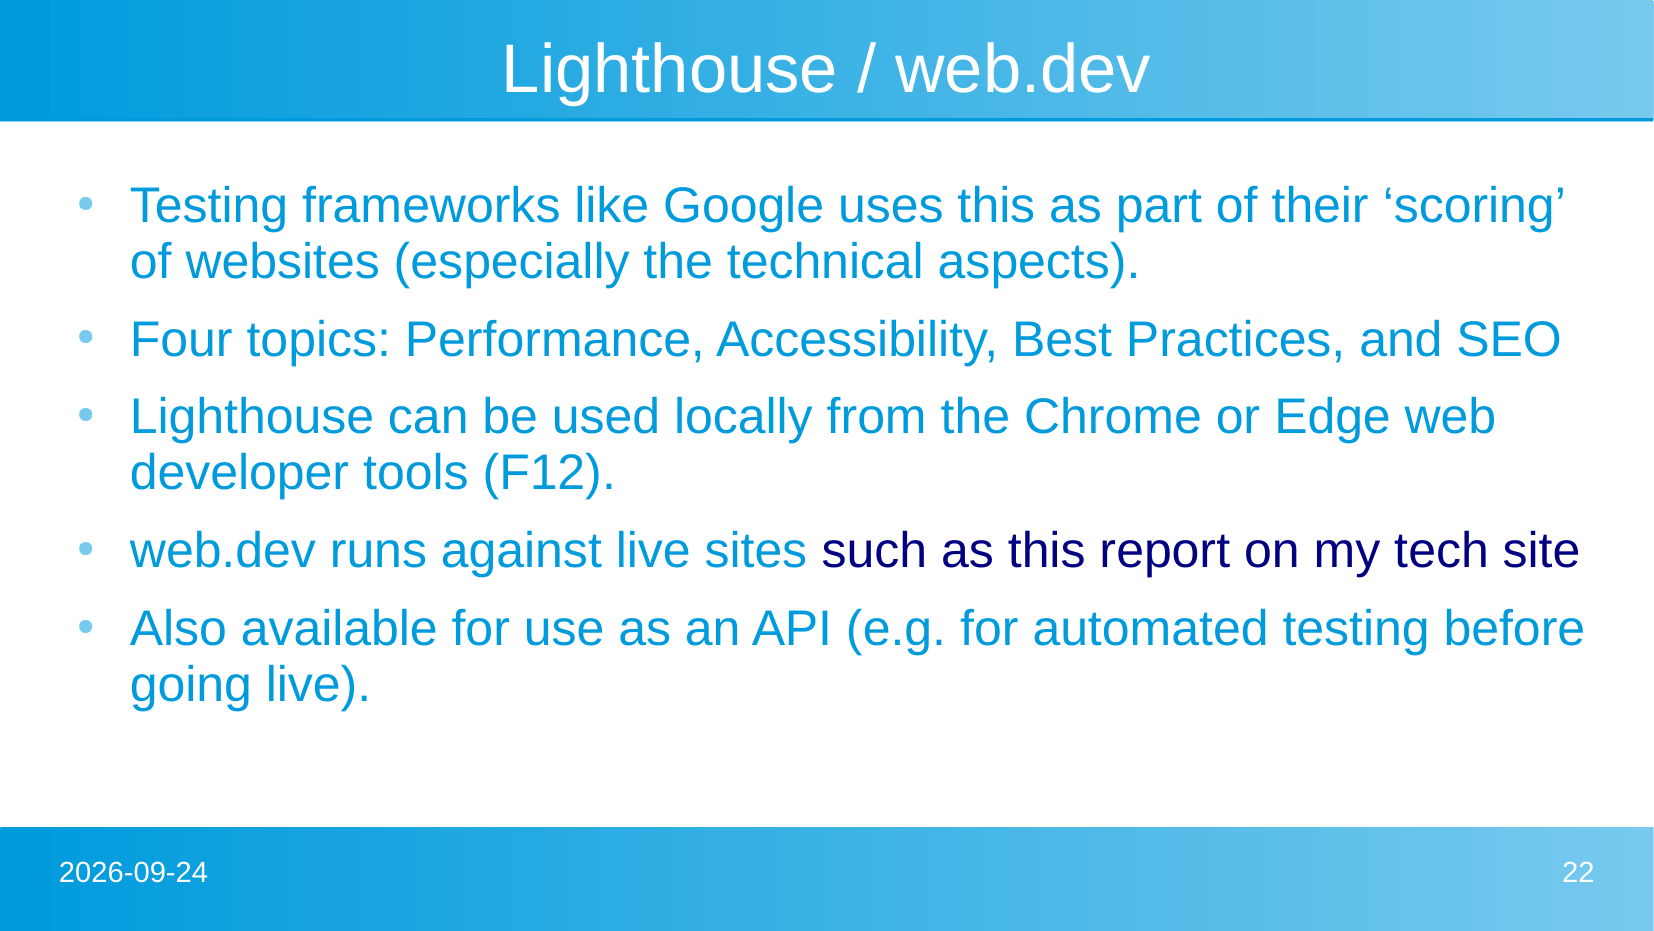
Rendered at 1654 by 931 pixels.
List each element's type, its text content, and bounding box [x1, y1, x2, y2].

title Lighthouse / web.dev [59, 29, 1595, 108]
list Testing frameworks like Google uses this as part of their ‘scoring’ of websites (especially the technical aspects). Four topics: Performance, Accessibility, Best Practices, and SEO Lighthouse can be used locally from the Chrome or Edge web developer tools (F12). web.dev runs against live sites such as this report on my tech site Also available for use as an API (e.g. for automated testing before going live). [59, 177, 1595, 768]
